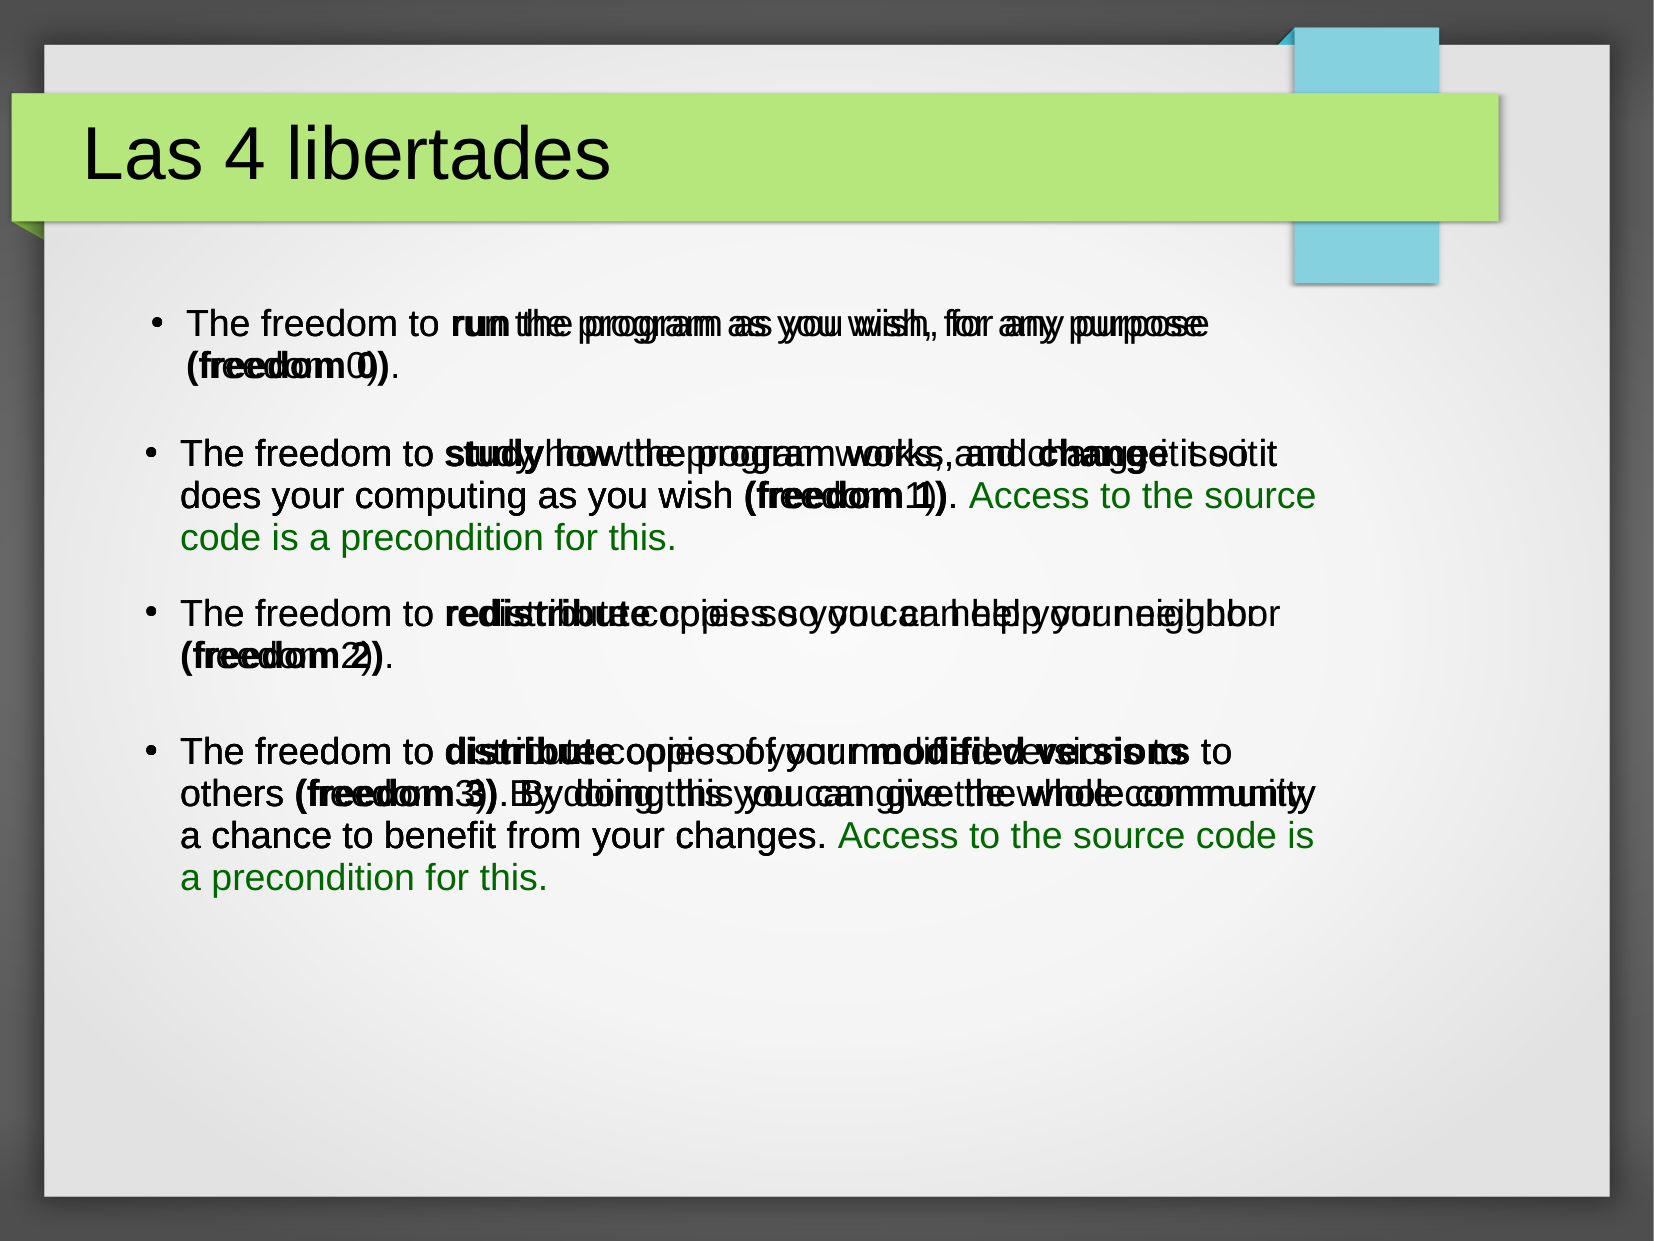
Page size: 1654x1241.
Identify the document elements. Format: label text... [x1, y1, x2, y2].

text_box The freedom to redistribute copies so you can help your neighbor (freedom 2). [129, 584, 1371, 706]
text_box The freedom to run the program as you wish, for any purpose (freedom 0). [135, 295, 1371, 395]
text_box The freedom to study how the program works, and change it so it does your computing as you wish (freedom 1). Access to the source code is a precondition for this. [129, 425, 1371, 567]
picture [0, 0, 1654, 1241]
title Las 4 libertades [82, 94, 1264, 213]
text_box The freedom to distribute copies of your modified versions to others (freedom 3). By doing this you can give the whole community a chance to benefit from your changes. Access to the source code is a precondition for this. [129, 722, 1347, 957]
